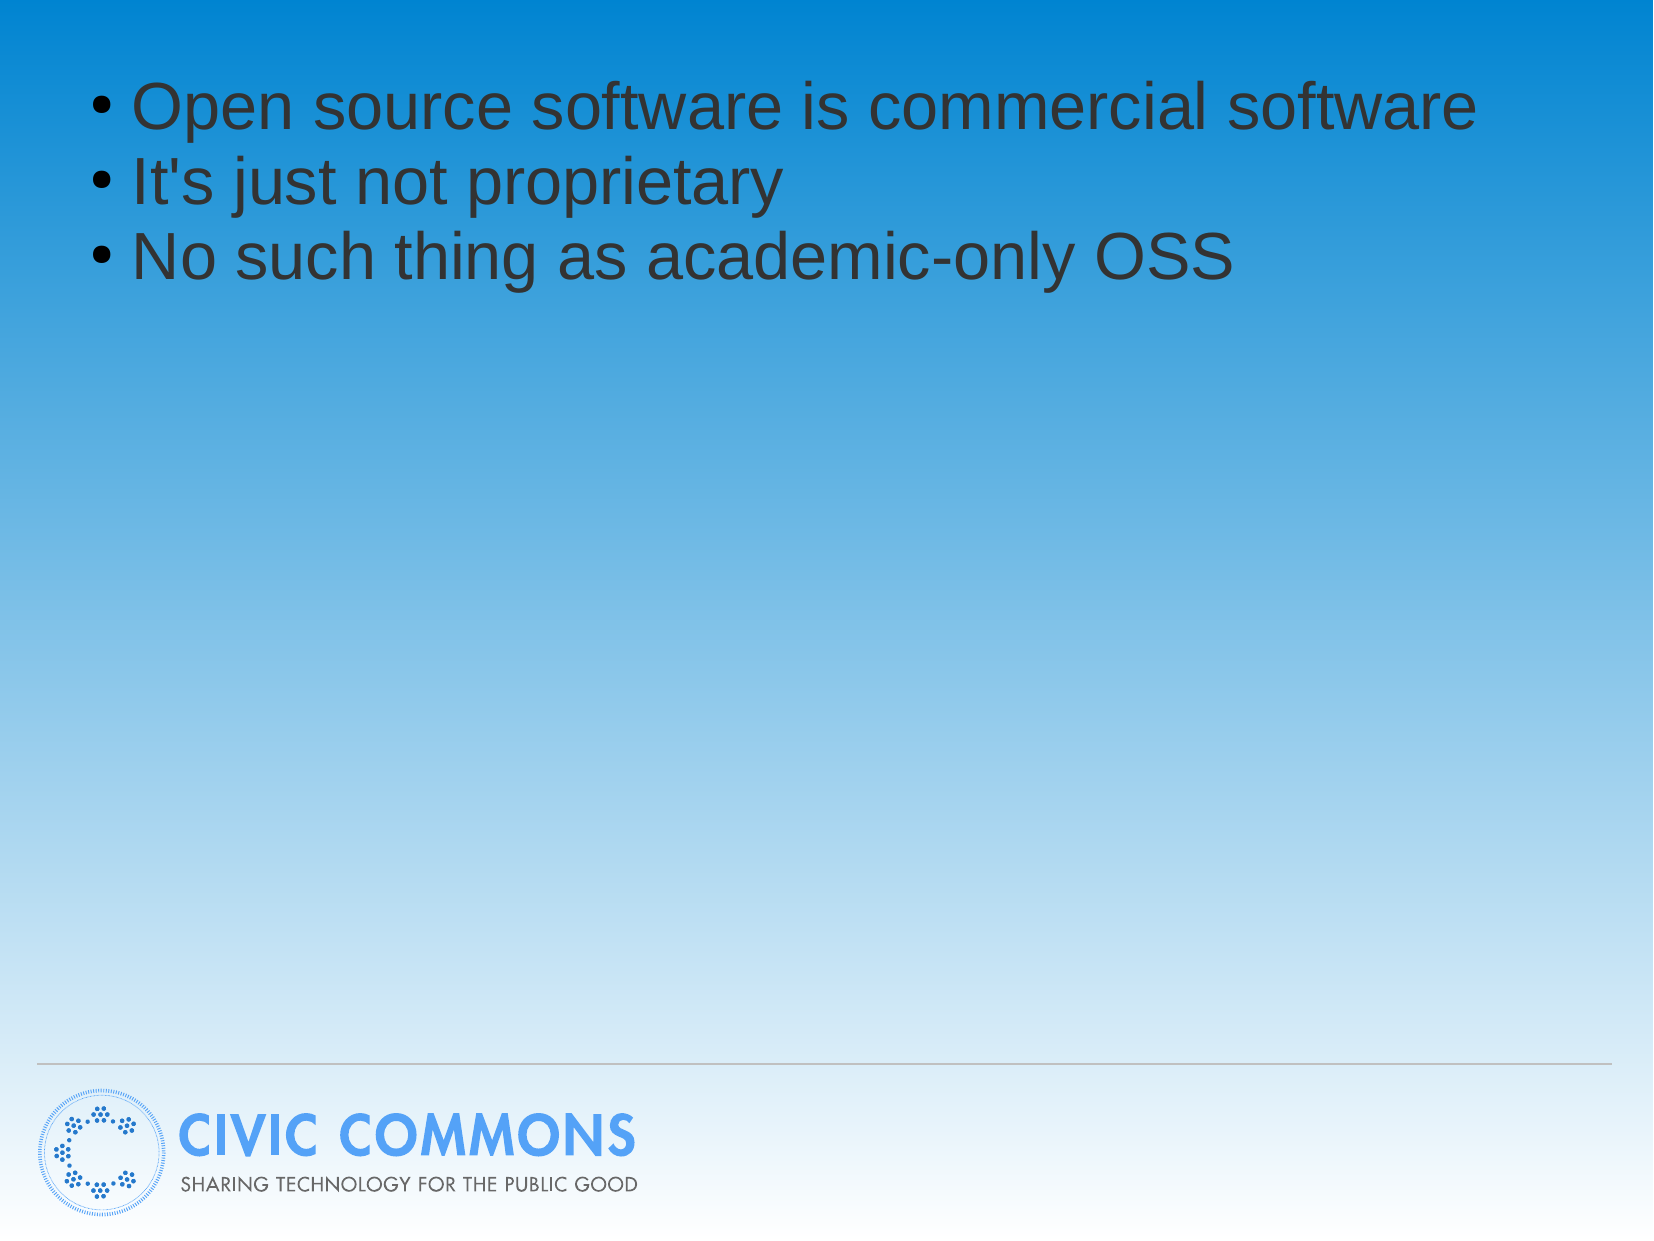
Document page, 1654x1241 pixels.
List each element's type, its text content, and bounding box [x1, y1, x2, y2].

picture [0, 1056, 689, 1241]
text_box Open source software is commercial software It's just not proprietary No such thing as academic-only OSS [75, 62, 1500, 302]
